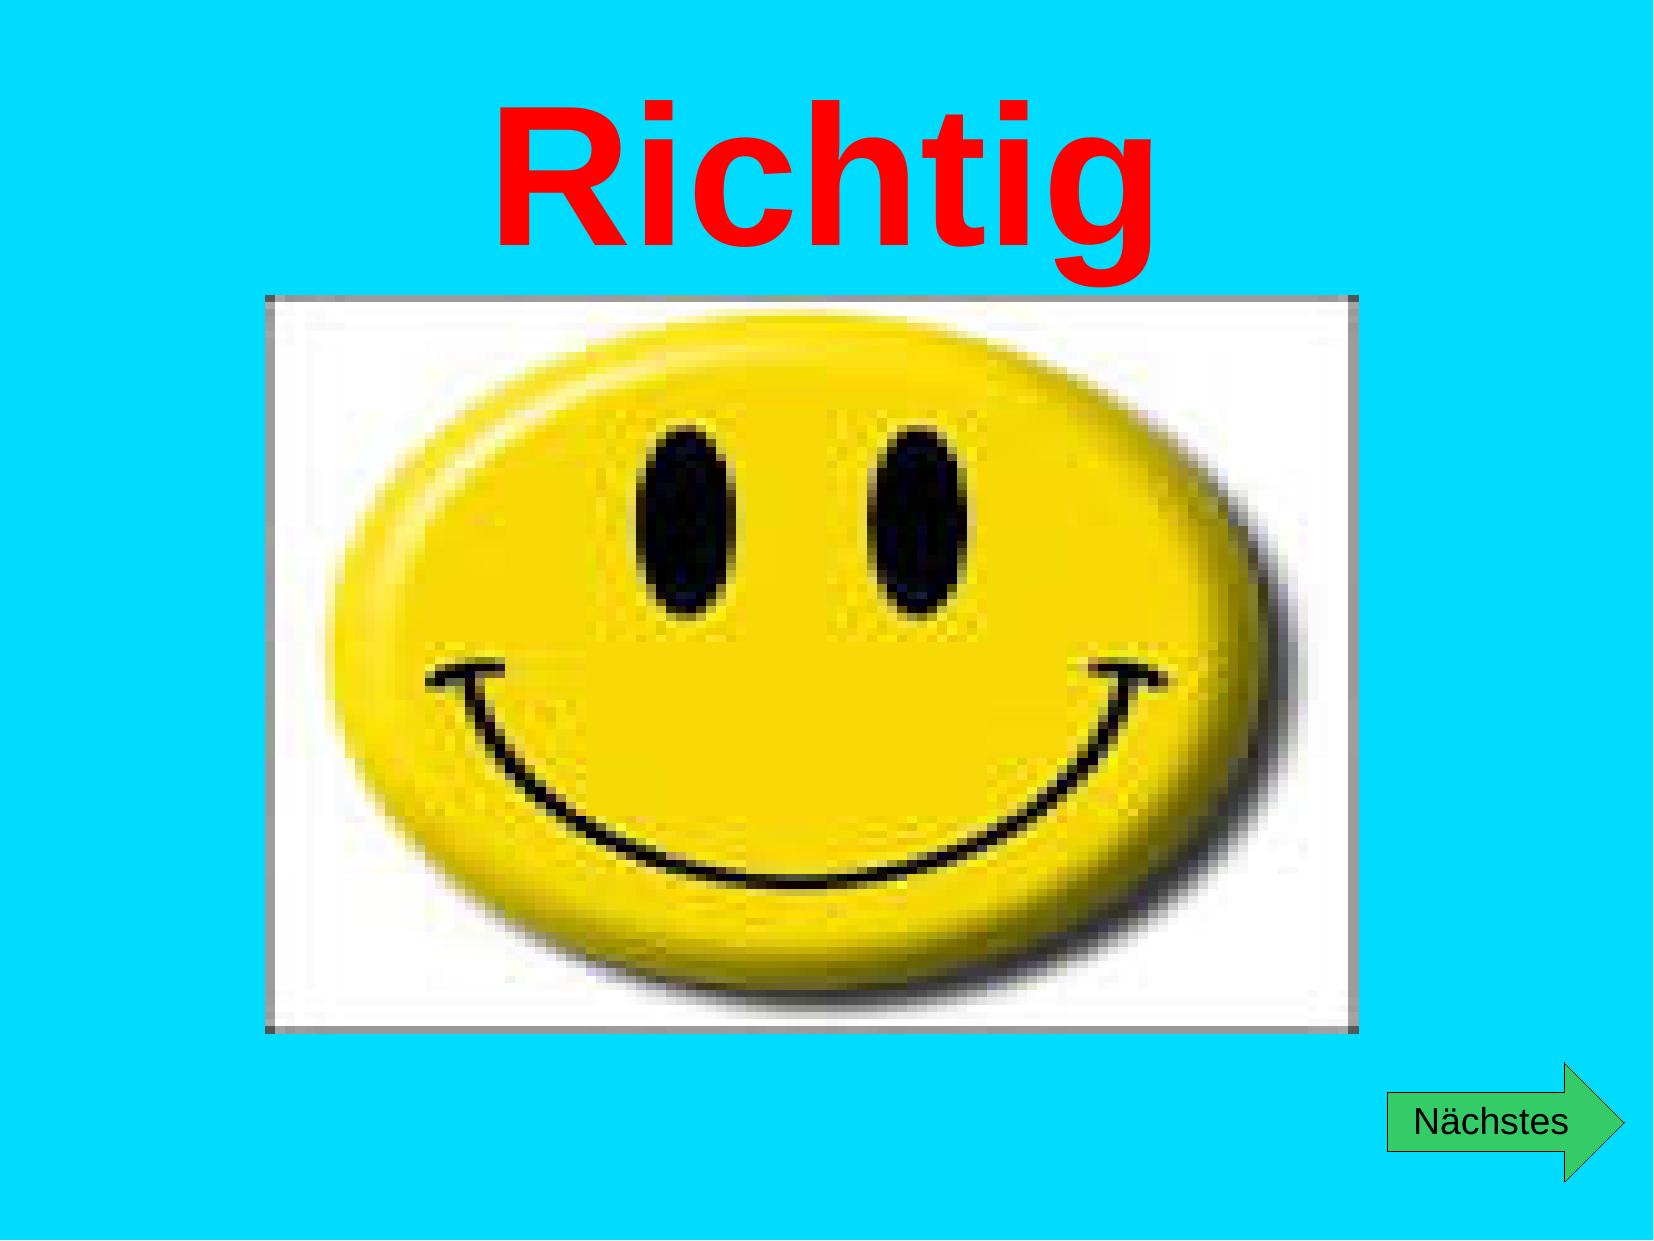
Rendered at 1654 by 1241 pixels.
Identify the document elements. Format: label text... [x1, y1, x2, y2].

text_box Richtig [472, 56, 1180, 295]
text_box Nächstes [1387, 1062, 1625, 1182]
picture [265, 295, 1359, 1034]
